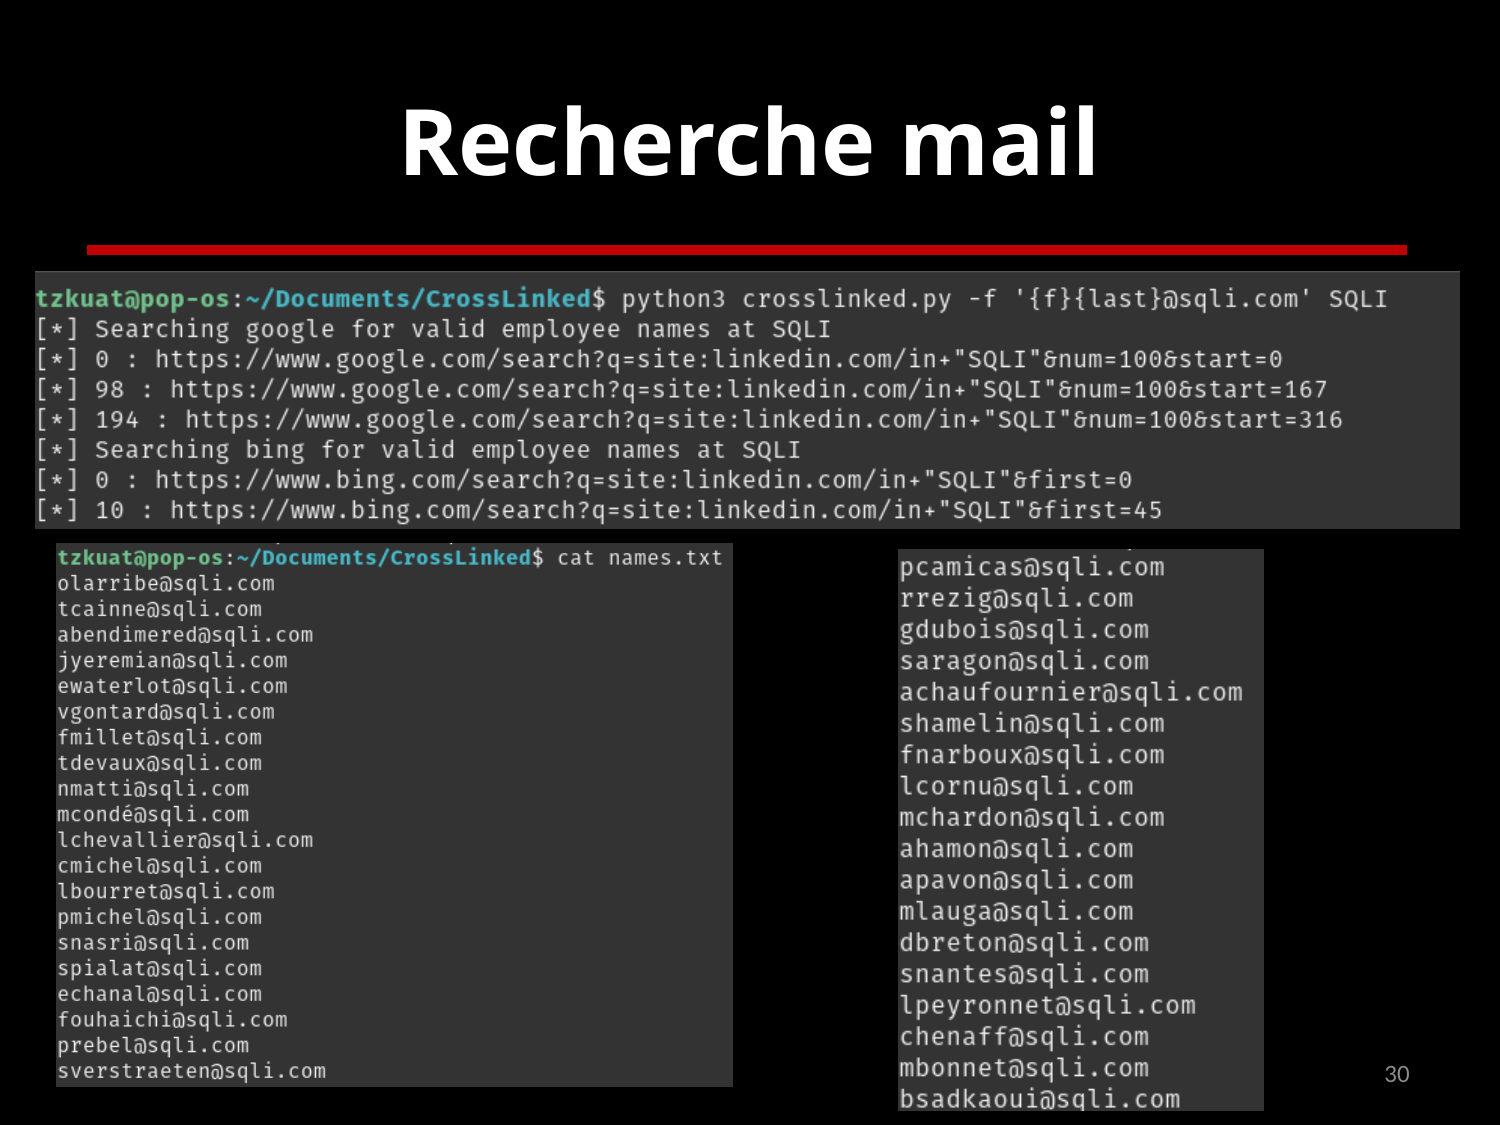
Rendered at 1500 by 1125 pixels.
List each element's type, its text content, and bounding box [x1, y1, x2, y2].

picture [898, 549, 1264, 1111]
slide_number <numéro> [1264, 1042, 1425, 1103]
title Recherche mail [75, 45, 1425, 233]
picture [35, 271, 1460, 529]
picture [56, 543, 733, 1087]
